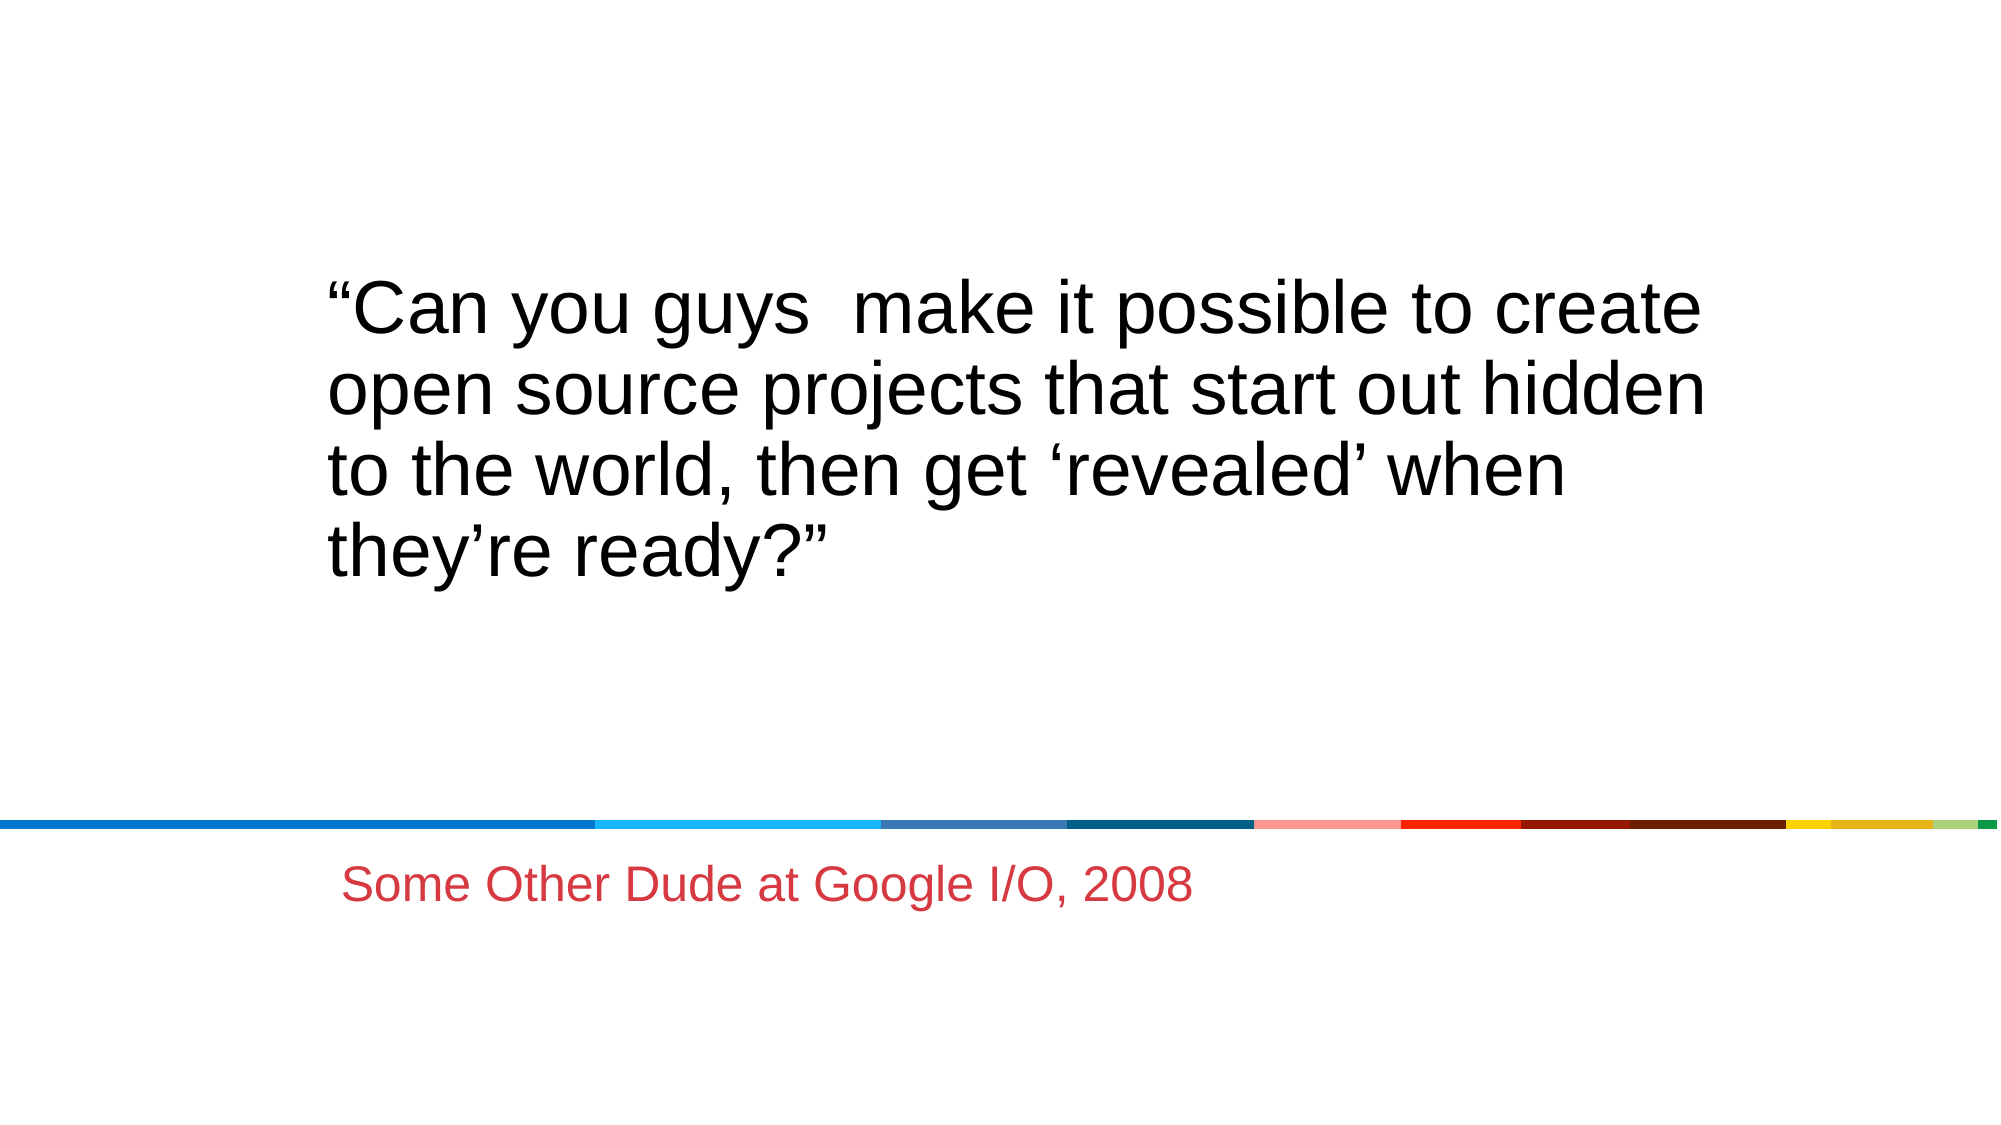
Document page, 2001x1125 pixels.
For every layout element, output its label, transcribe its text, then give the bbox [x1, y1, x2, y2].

text_box Some Other Dude at Google I/O, 2008 [325, 843, 1229, 927]
text_box “Can you guys make it possible to create open source projects that start out hidden to the world, then get ‘revealed’ when they’re ready?” [312, 261, 1787, 479]
text_box [0, 820, 1997, 829]
